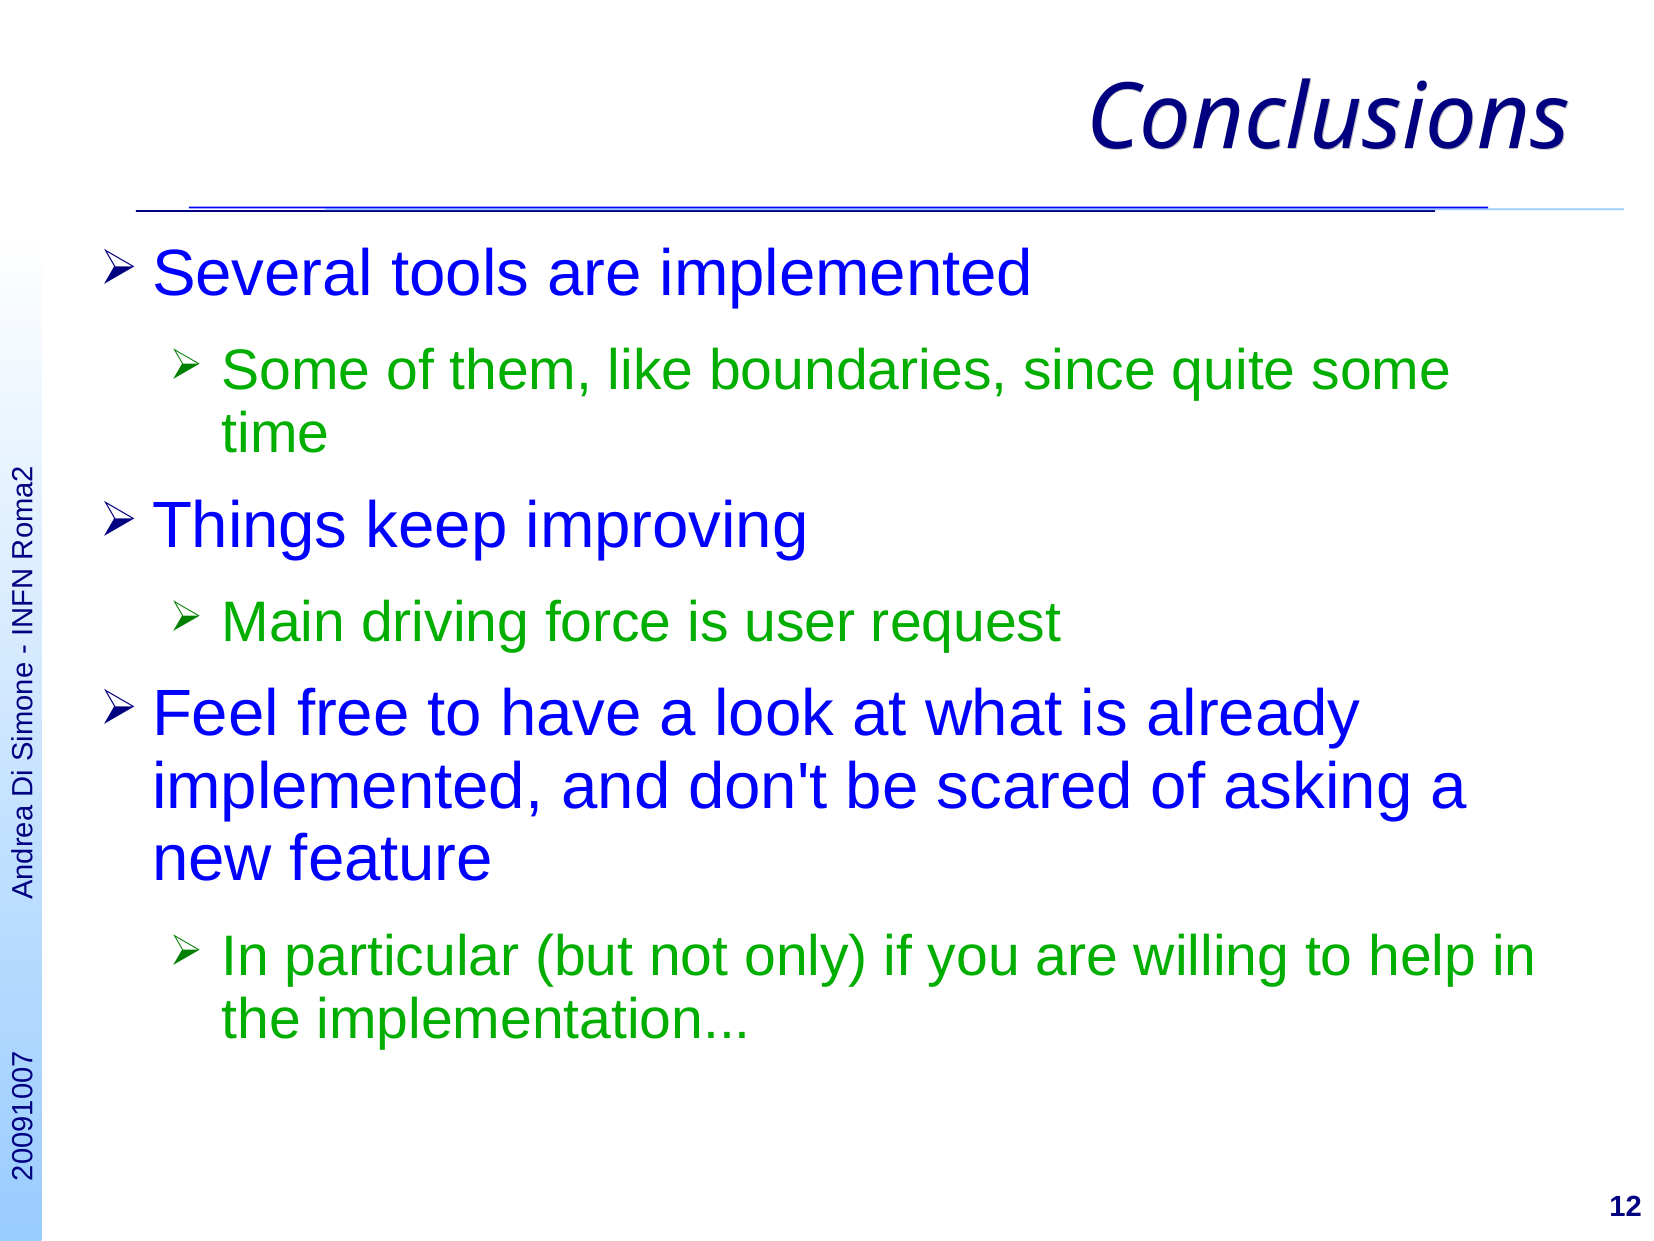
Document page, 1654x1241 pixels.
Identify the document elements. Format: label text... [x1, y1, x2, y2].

title Conclusions [82, 56, 1571, 170]
list Several tools are implemented Some of them, like boundaries, since quite some time Things keep improving Main driving force is user request Feel free to have a look at what is already implemented, and don't be scared of asking a new feature In particular (but not only) if you are willing to help in the implementation... [82, 236, 1571, 1055]
